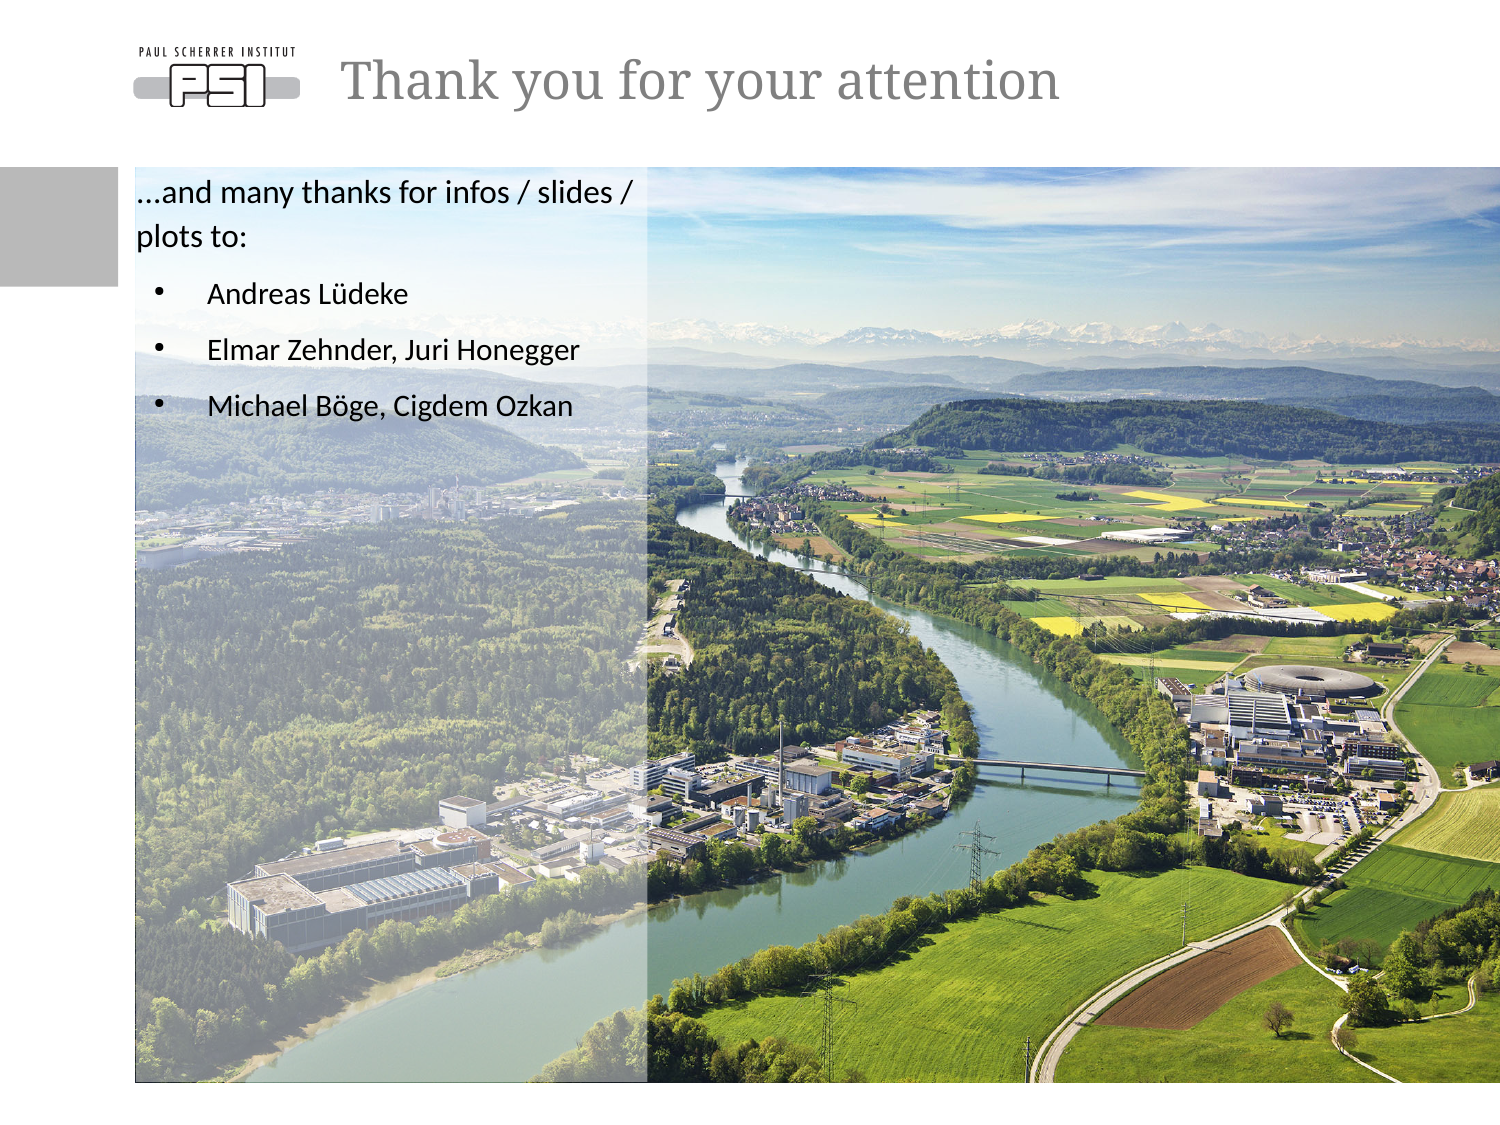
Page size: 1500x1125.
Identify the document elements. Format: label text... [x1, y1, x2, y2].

picture [135, 167, 1500, 1083]
title Thank you for your attention [340, 47, 1442, 132]
list ...and many thanks for infos / slides / plots to: Andreas Lüdeke Elmar Zehnder, Juri Honegger Michael Böge, Cigdem Ozkan [136, 166, 648, 1082]
